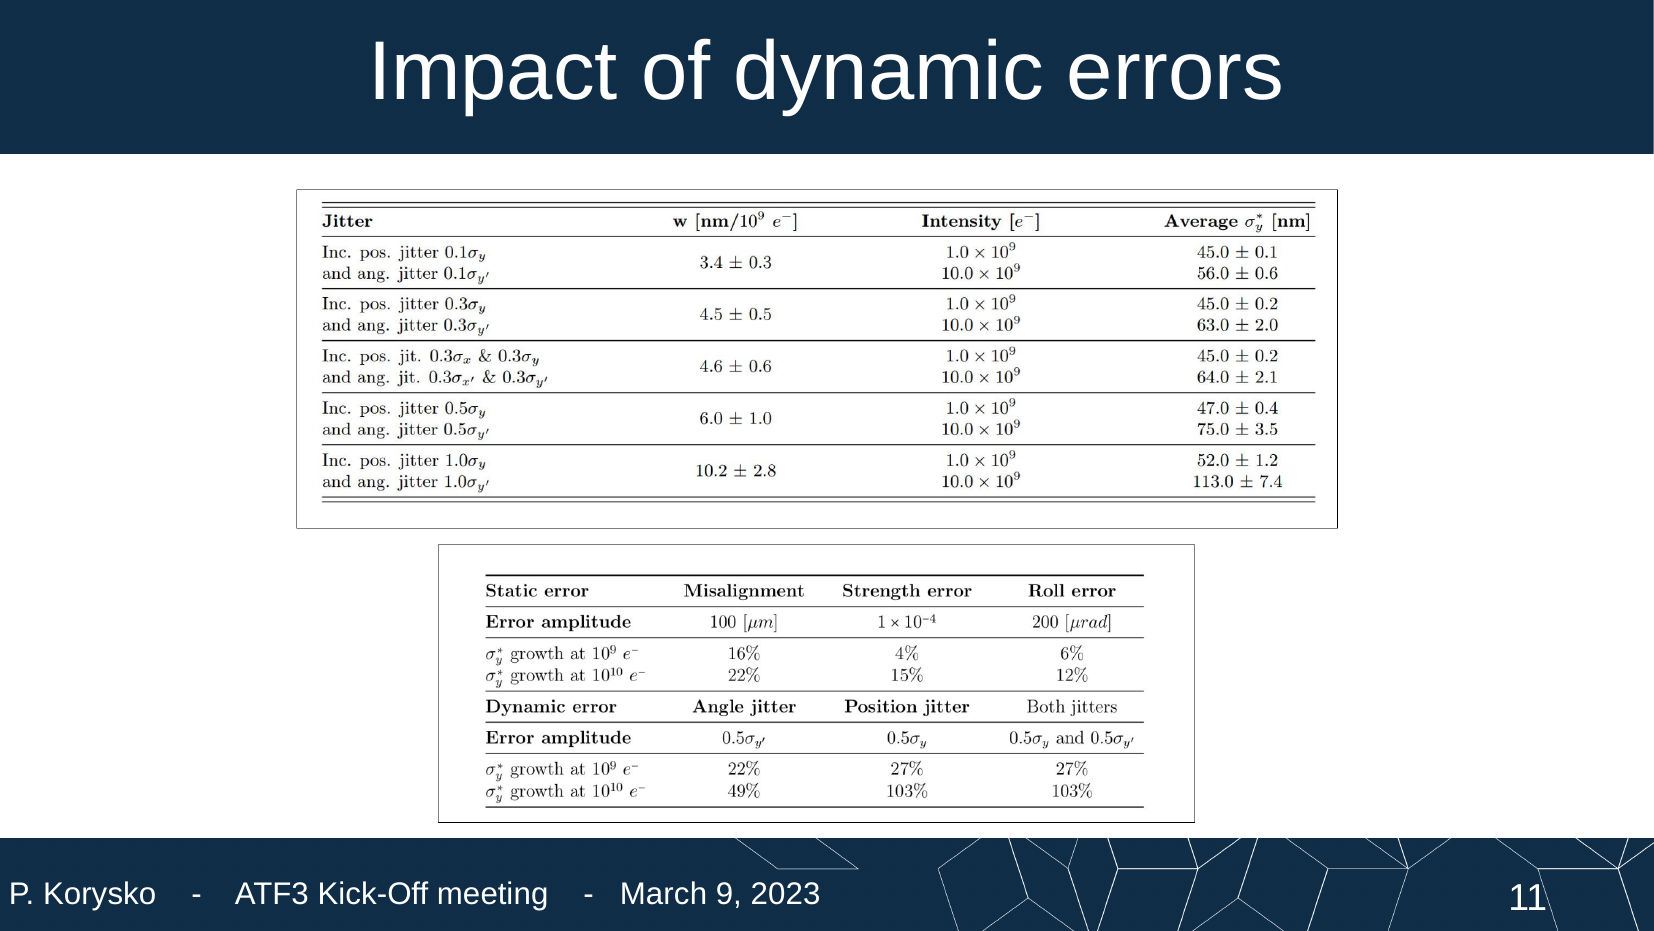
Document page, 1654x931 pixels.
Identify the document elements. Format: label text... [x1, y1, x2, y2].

text_box P. Korysko - ATF3 Kick-Off meeting - March 9, 2023 [0, 868, 957, 931]
picture [0, 0, 1654, 154]
text_box <number> [1493, 868, 1654, 931]
picture [230, 159, 1403, 833]
picture [0, 838, 1654, 931]
